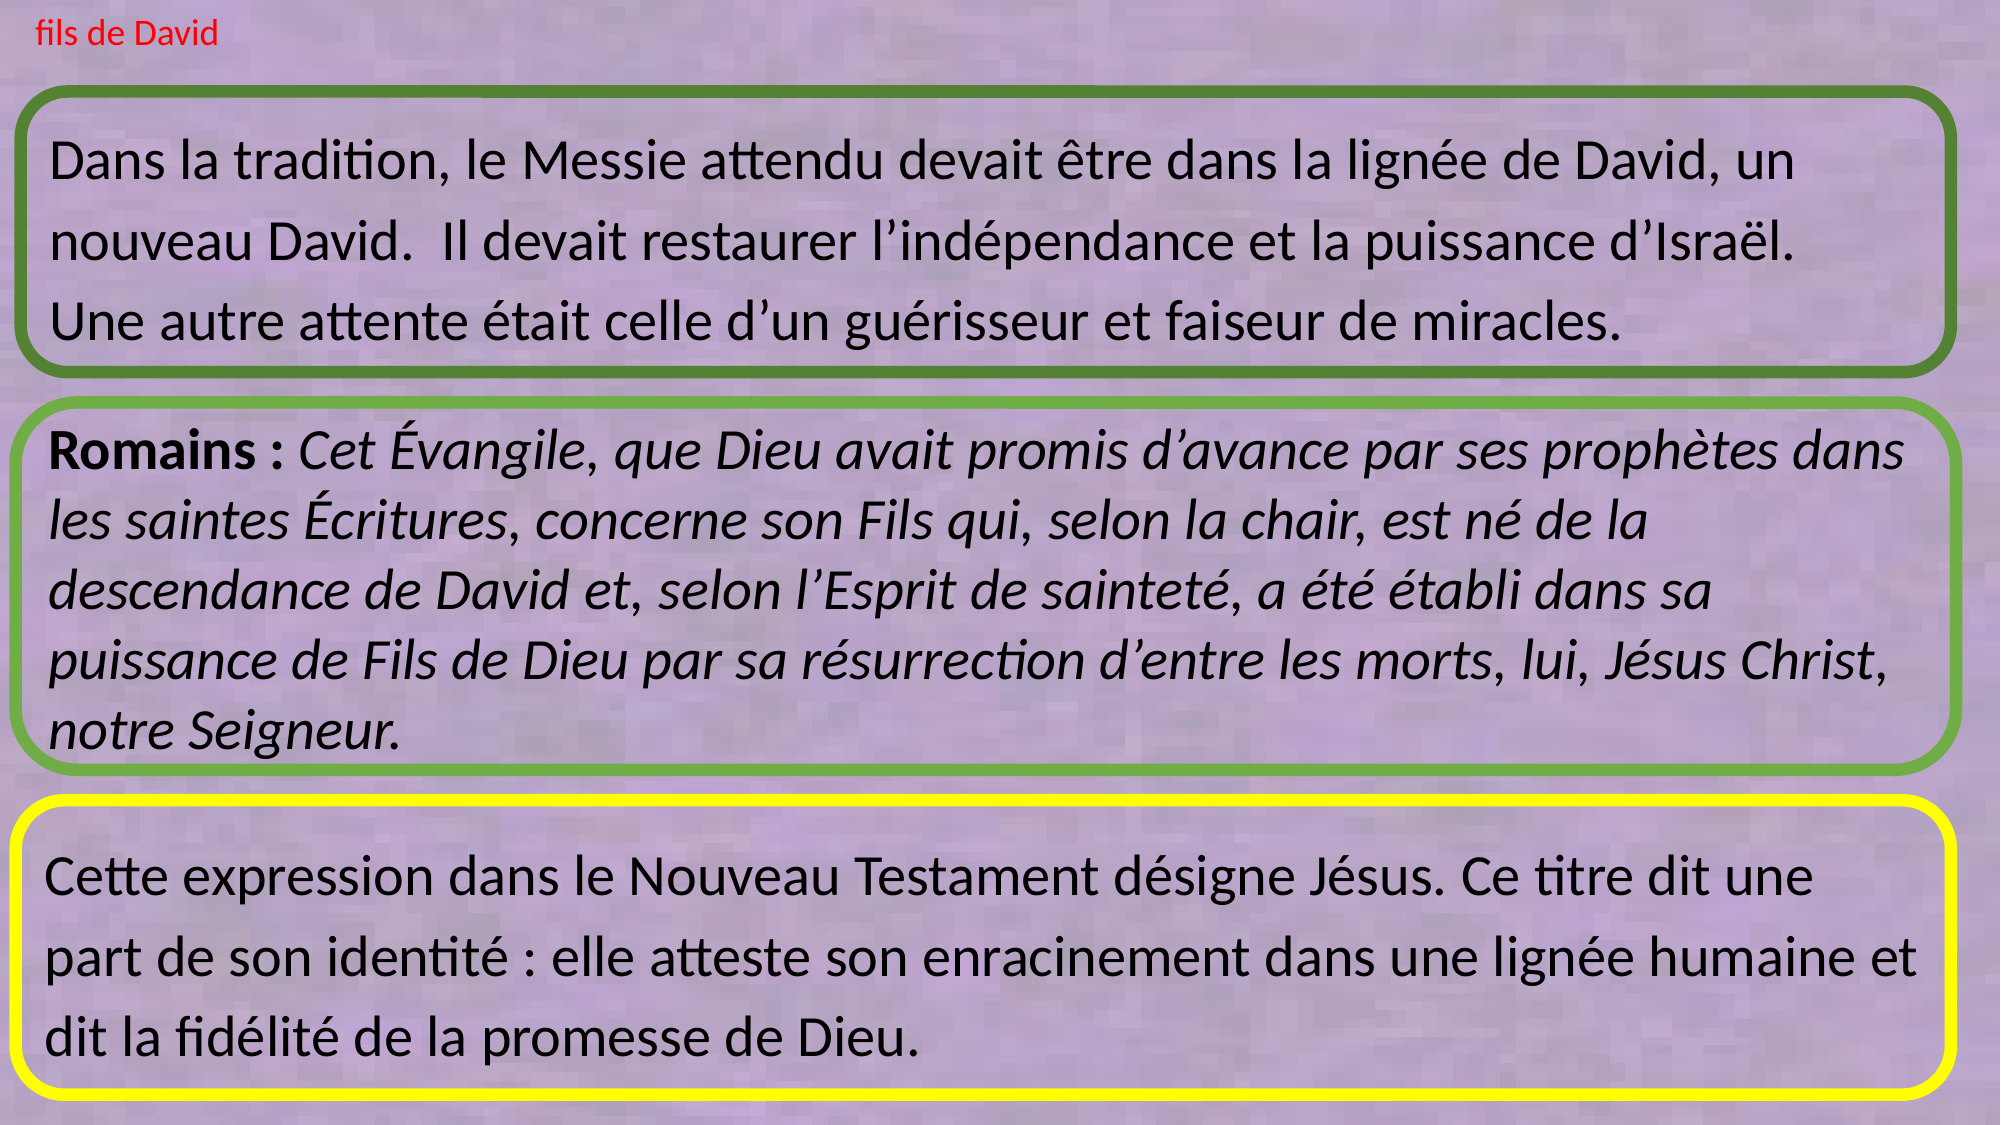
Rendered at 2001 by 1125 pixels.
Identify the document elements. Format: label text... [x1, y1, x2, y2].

text_box fils de David [20, 0, 1021, 61]
text_box Cette expression dans le Nouveau Testament désigne Jésus. Ce titre dit une part de son identité : elle atteste son enracinement dans une lignée humaine et dit la fidélité de la promesse de Dieu. [15, 800, 1951, 1095]
text_box Romains : Cet Évangile, que Dieu avait promis d’avance par ses prophètes dans les saintes Écritures, concerne son Fils qui, selon la chair, est né de la descendance de David et, selon l’Esprit de sainteté, a été établi dans sa puissance de Fils de Dieu par sa résurrection d’entre les morts, lui, Jésus Christ, notre Seigneur. [15, 402, 1957, 770]
text_box Dans la tradition, le Messie attendu devait être dans la lignée de David, un nouveau David. Il devait restaurer l’indépendance et la puissance d’Israël. Une autre attente était celle d’un guérisseur et faiseur de miracles. [20, 91, 1951, 373]
